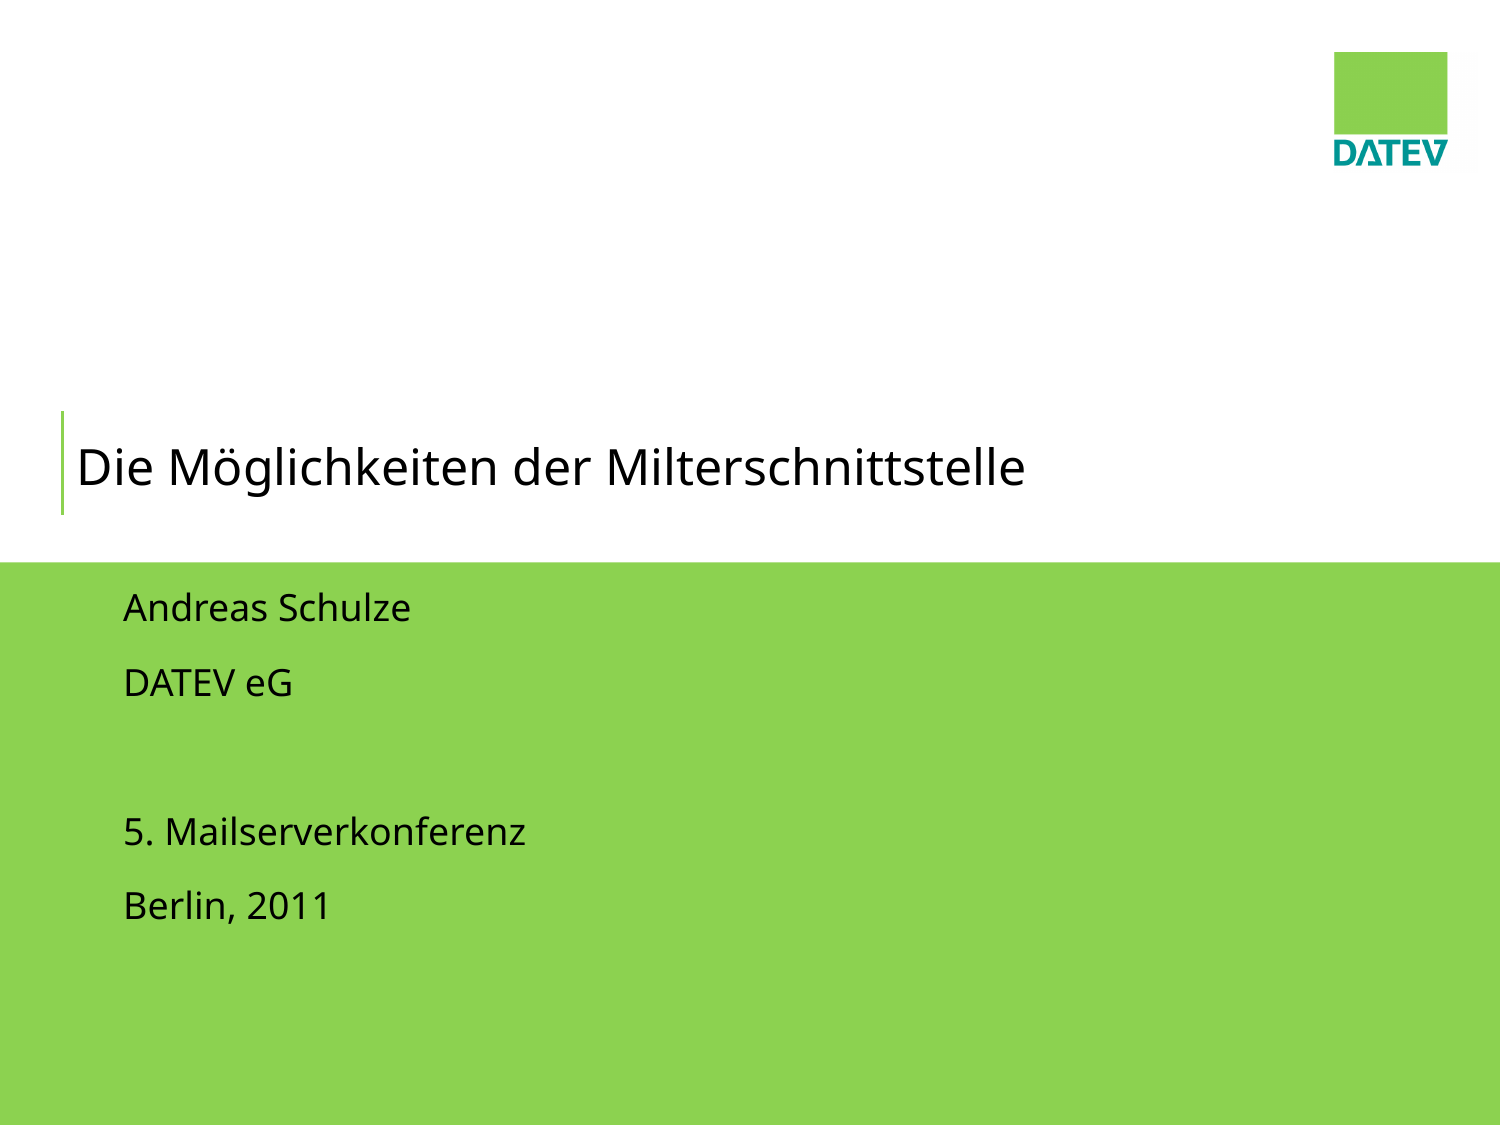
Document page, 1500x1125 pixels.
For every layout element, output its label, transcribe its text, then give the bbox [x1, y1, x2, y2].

title Die Möglichkeiten der Milterschnittstelle [76, 408, 1447, 509]
subtitle Andreas Schulze DATEV eG 5. Mailserverkonferenz Berlin, 2011 [79, 574, 1069, 911]
picture [1333, 52, 1478, 173]
